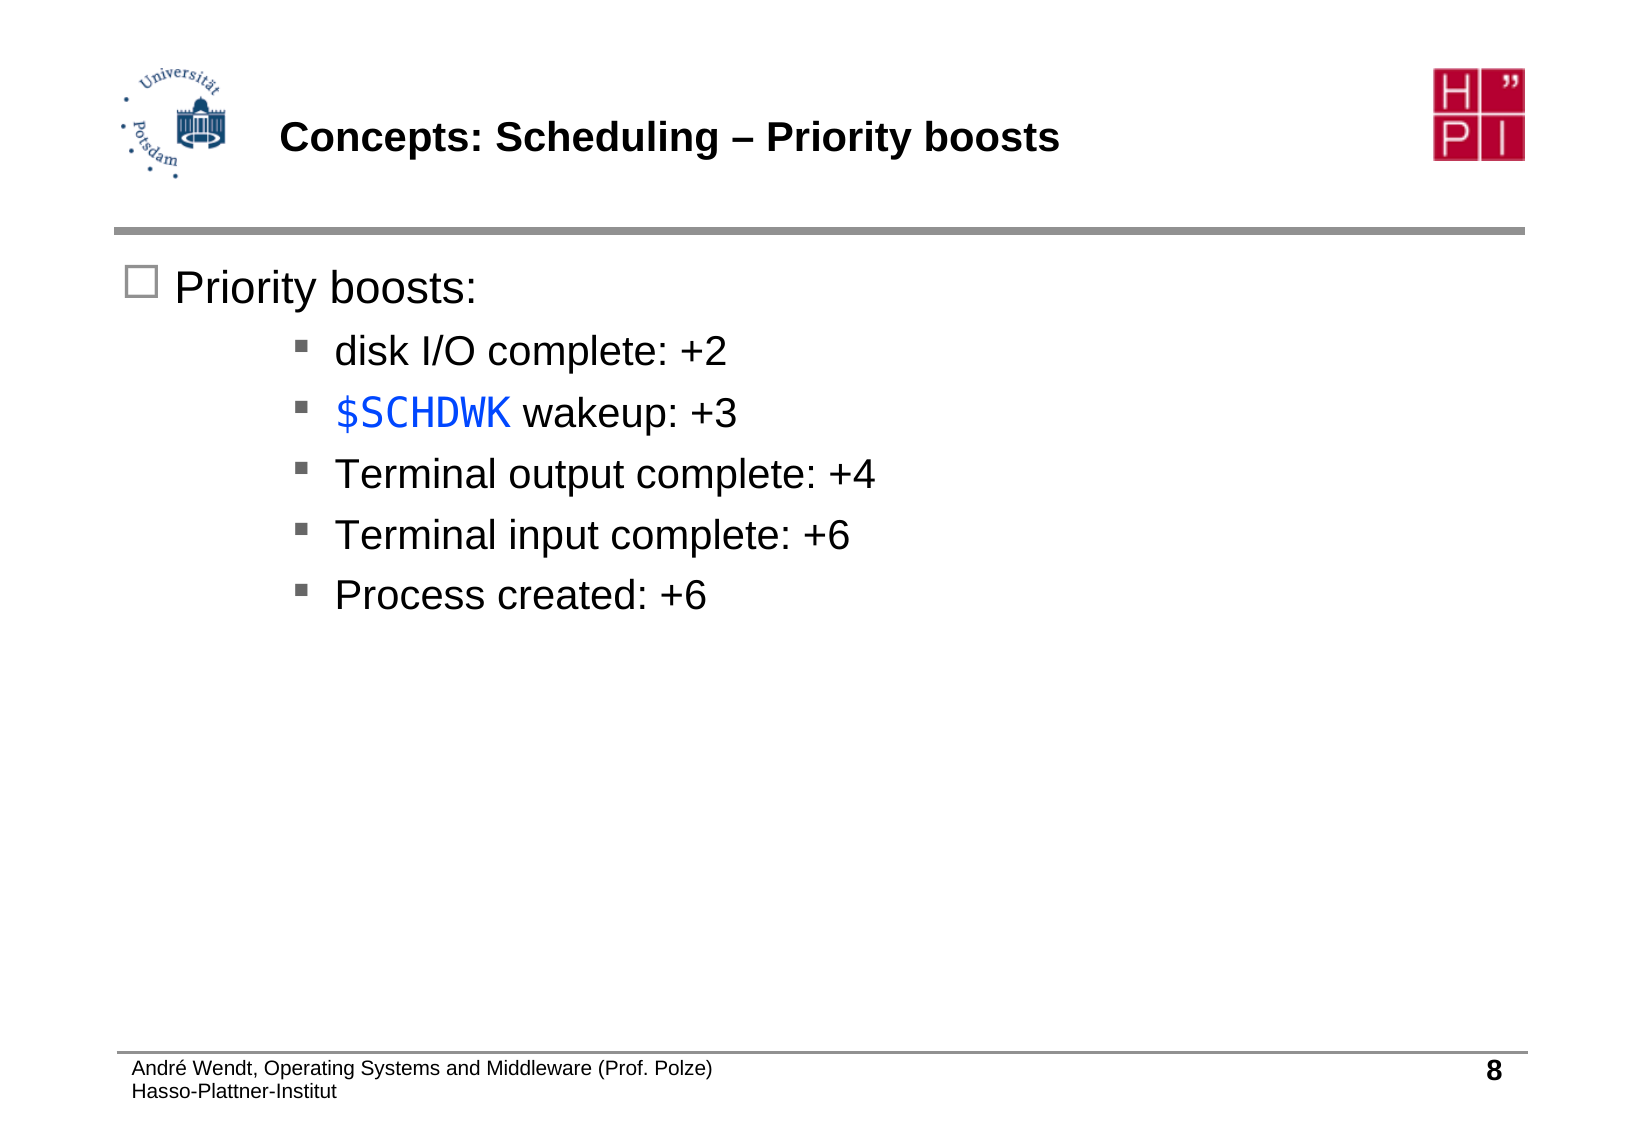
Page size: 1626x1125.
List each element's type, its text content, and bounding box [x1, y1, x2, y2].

picture [1433, 68, 1525, 161]
picture [121, 68, 226, 179]
list Priority boosts: disk I/O complete: +2 $SCHDWK wakeup: +3 Terminal output complete: +4 Terminal input complete: +6 Process created: +6 [121, 262, 1506, 1051]
title Concepts: Scheduling – Priority boosts [279, 68, 1390, 207]
